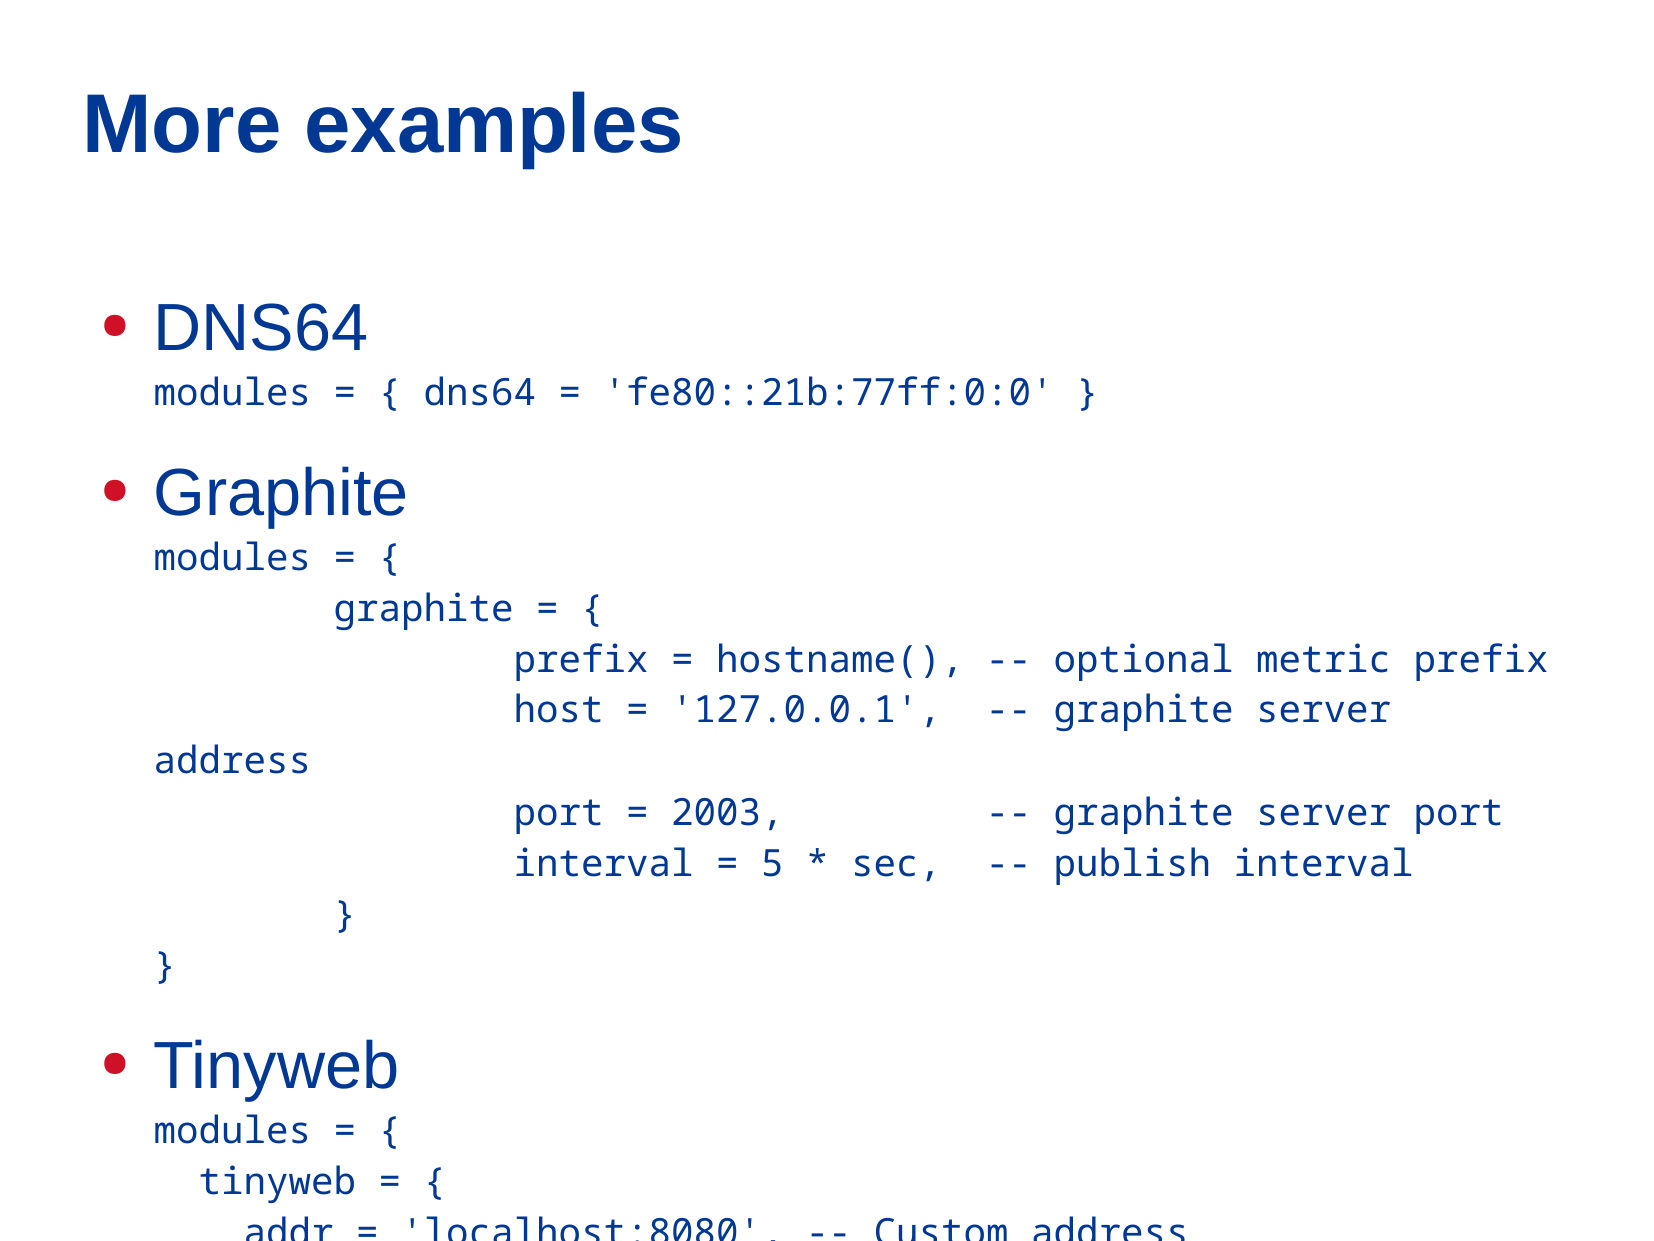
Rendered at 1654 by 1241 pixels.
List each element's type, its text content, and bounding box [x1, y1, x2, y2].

title More examples [82, 70, 1571, 178]
list DNS64 modules = { dns64 = 'fe80::21b:77ff:0:0' } Graphite modules = { graphite = { prefix = hostname(), -- optional metric prefix host = '127.0.0.1', -- graphite server address port = 2003, -- graphite server port interval = 5 * sec, -- publish interval } } Tinyweb modules = { tinyweb = { addr = 'localhost:8080', -- Custom address geoip = '/usr/local/var/GeoIP' -- Different path to GeoIP DB } } [82, 290, 1571, 1010]
